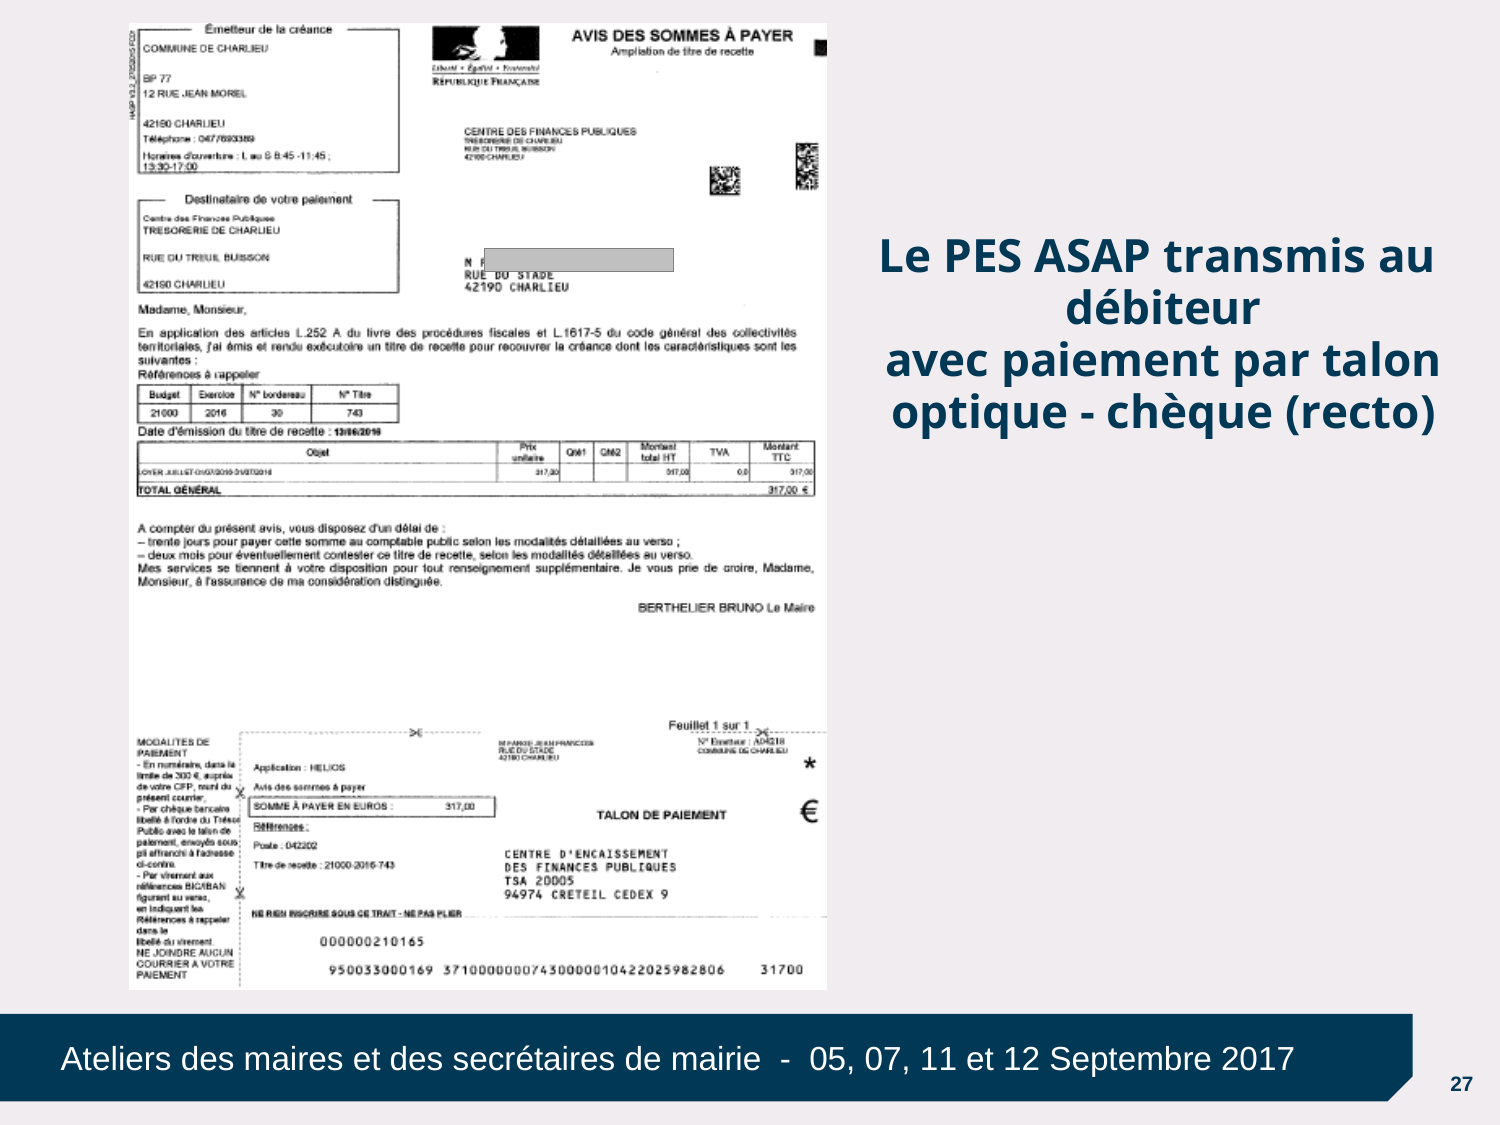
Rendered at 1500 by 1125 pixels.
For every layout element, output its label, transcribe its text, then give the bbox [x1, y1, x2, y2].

picture [129, 23, 827, 990]
text_box [484, 248, 674, 272]
title Le PES ASAP transmis au débiteur avec paiement par talon optique - chèque (recto) [838, 209, 1489, 461]
